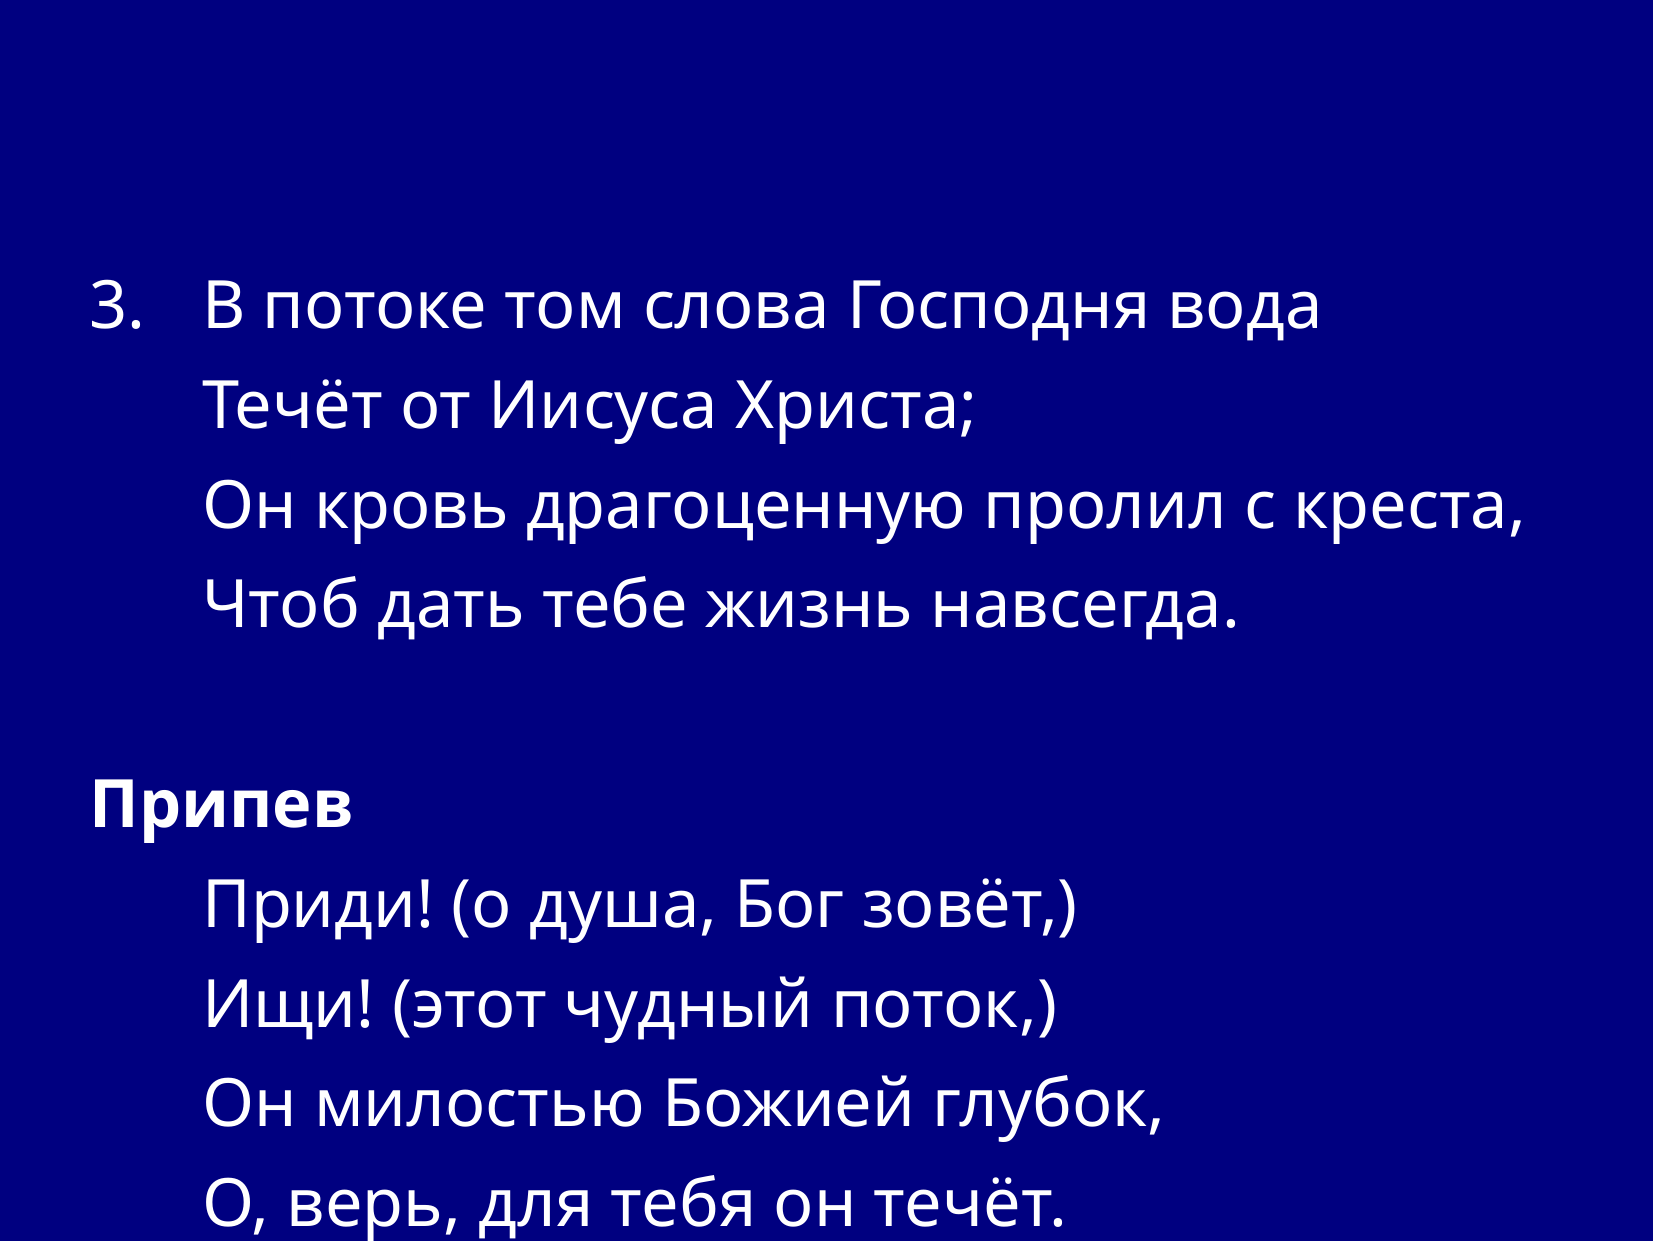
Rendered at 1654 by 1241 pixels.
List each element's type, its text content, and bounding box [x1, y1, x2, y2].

text_box 3. В потоке том слова Господня вода Течёт от Иисуса Христа; Он кровь драгоценную пролил с креста, Чтоб дать тебе жизнь навсегда. Припев Приди! (о душа, Бог зовёт,) Ищи! (этот чудный поток,) Он милостью Божией глубок, О, верь, для тебя он течёт. [75, 150, 1653, 1163]
